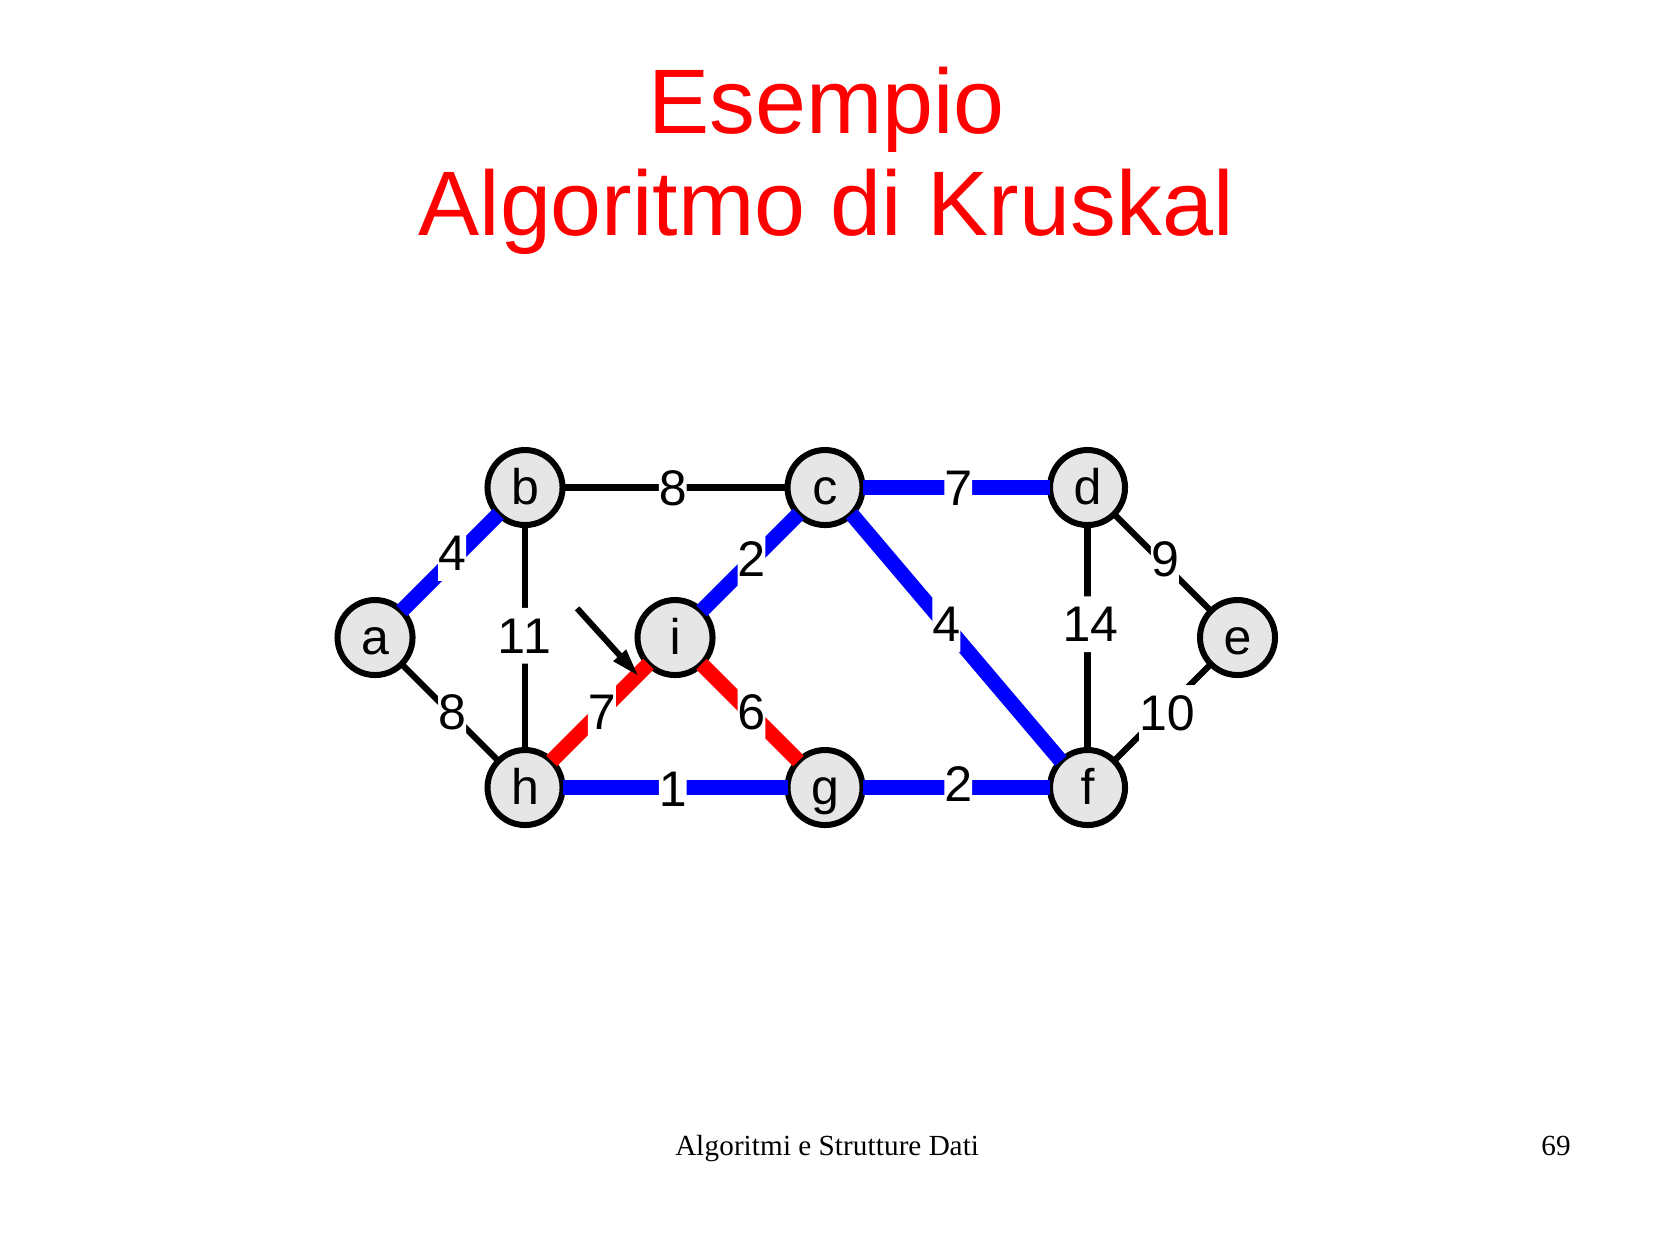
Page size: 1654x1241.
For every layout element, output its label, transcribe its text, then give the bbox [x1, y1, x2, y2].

text_box 7 [587, 684, 616, 741]
text_box f [1050, 750, 1126, 826]
text_box e [1200, 600, 1276, 676]
text_box h [487, 750, 563, 826]
text_box g [788, 750, 863, 826]
text_box 2 [944, 756, 973, 812]
text_box d [1050, 450, 1126, 525]
text_box c [787, 450, 863, 526]
text_box 14 [1062, 596, 1119, 653]
text_box 1 [658, 761, 687, 818]
text_box 7 [944, 460, 973, 517]
text_box 8 [438, 684, 467, 741]
text_box i [637, 600, 713, 676]
text_box a [337, 600, 413, 676]
text_box 6 [737, 684, 766, 741]
text_box 9 [1150, 531, 1179, 588]
text_box 2 [737, 531, 766, 588]
text_box 11 [497, 607, 557, 664]
text_box 4 [932, 596, 961, 653]
text_box 10 [1139, 685, 1195, 741]
title Esempio Algoritmo di Kruskal [82, 49, 1571, 257]
text_box 4 [438, 525, 467, 581]
text_box 8 [658, 460, 687, 516]
text_box b [487, 450, 563, 525]
